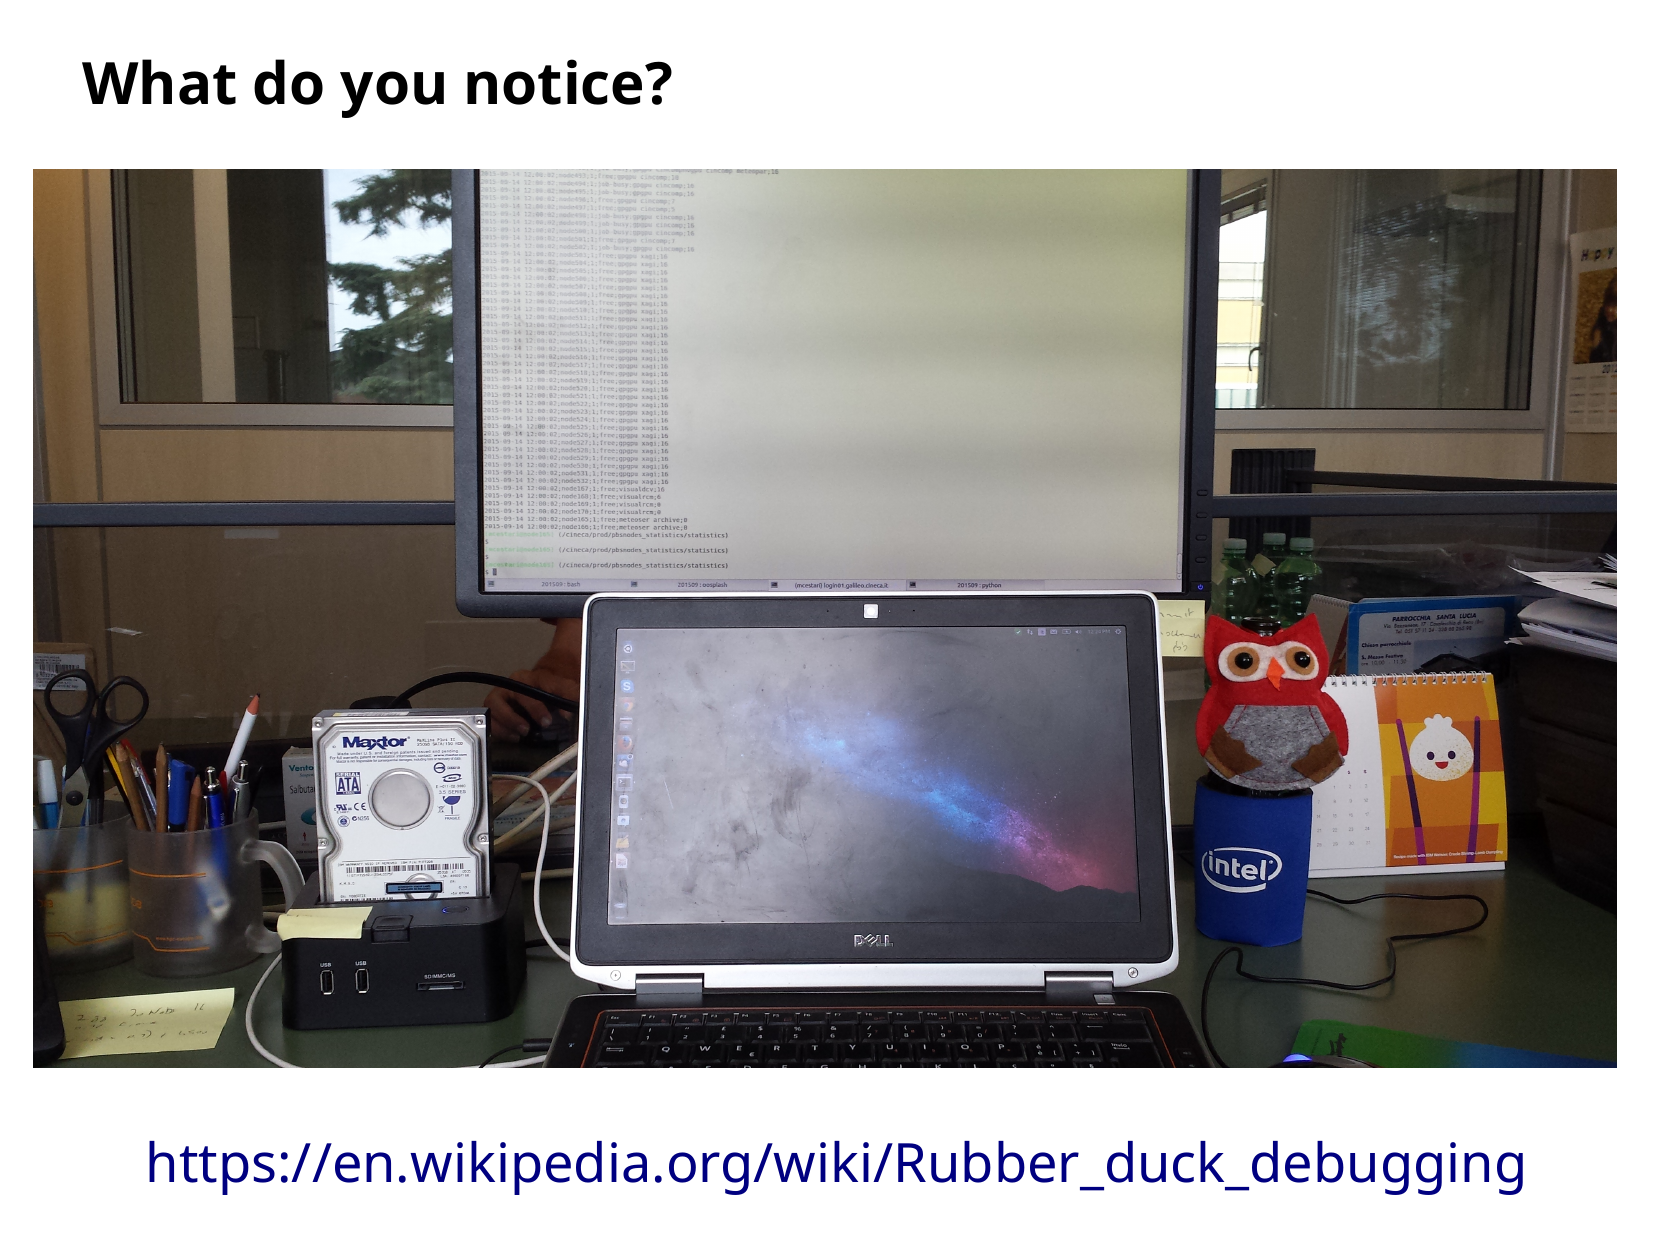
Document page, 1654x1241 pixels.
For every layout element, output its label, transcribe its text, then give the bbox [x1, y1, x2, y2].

list https://en.wikipedia.org/wiki/Rubber_duck_debugging [75, 1125, 1538, 1201]
title What do you notice? [82, 0, 1571, 169]
picture [33, 169, 1617, 1068]
